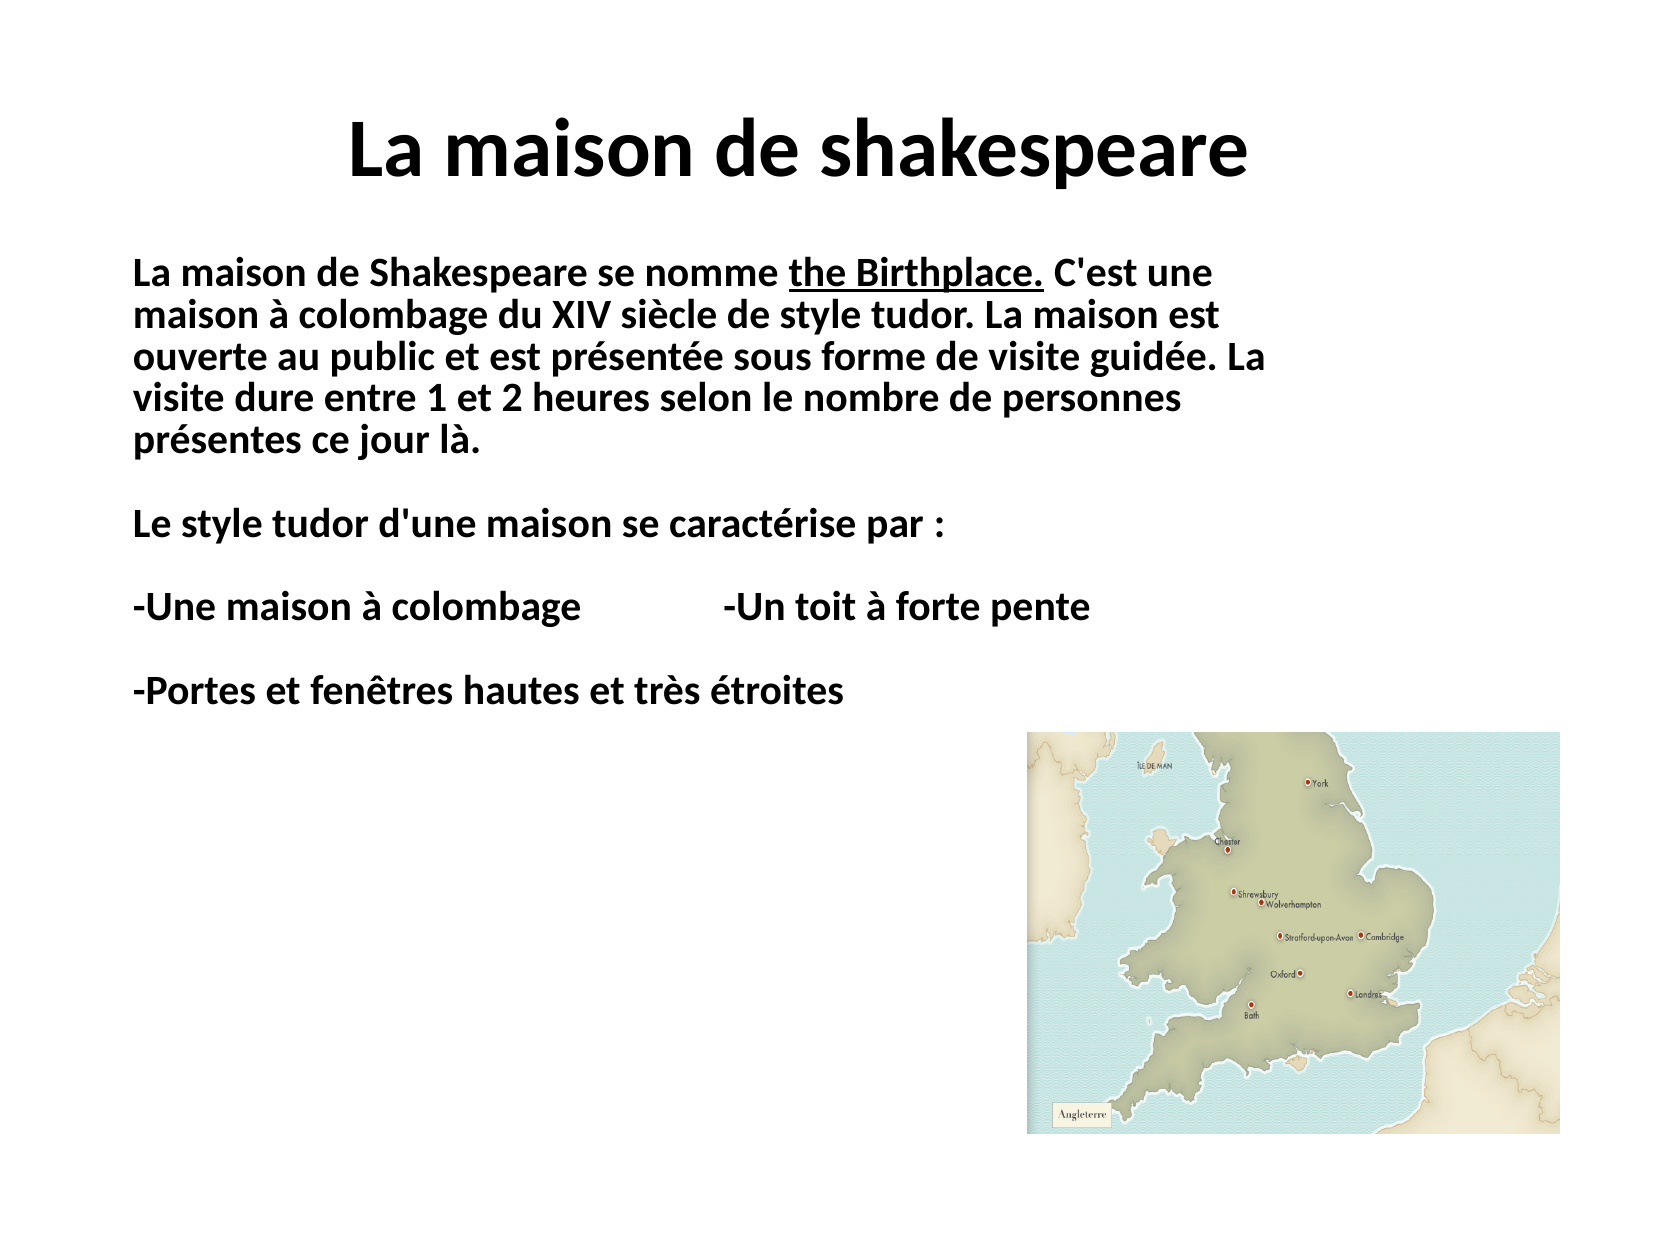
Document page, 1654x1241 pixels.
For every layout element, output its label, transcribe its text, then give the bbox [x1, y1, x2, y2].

text_box La maison de Shakespeare se nomme the Birthplace. C'est une maison à colombage du XIV siècle de style tudor. La maison est ouverte au public et est présentée sous forme de visite guidée. La visite dure entre 1 et 2 heures selon le nombre de personnes présentes ce jour là. Le style tudor d'une maison se caractérise par : -Une maison à colombage -Un toit à forte pente -Portes et fenêtres hautes et très étroites [118, 248, 1347, 927]
text_box La maison de shakespeare [177, 106, 1441, 223]
picture [1027, 732, 1560, 1134]
